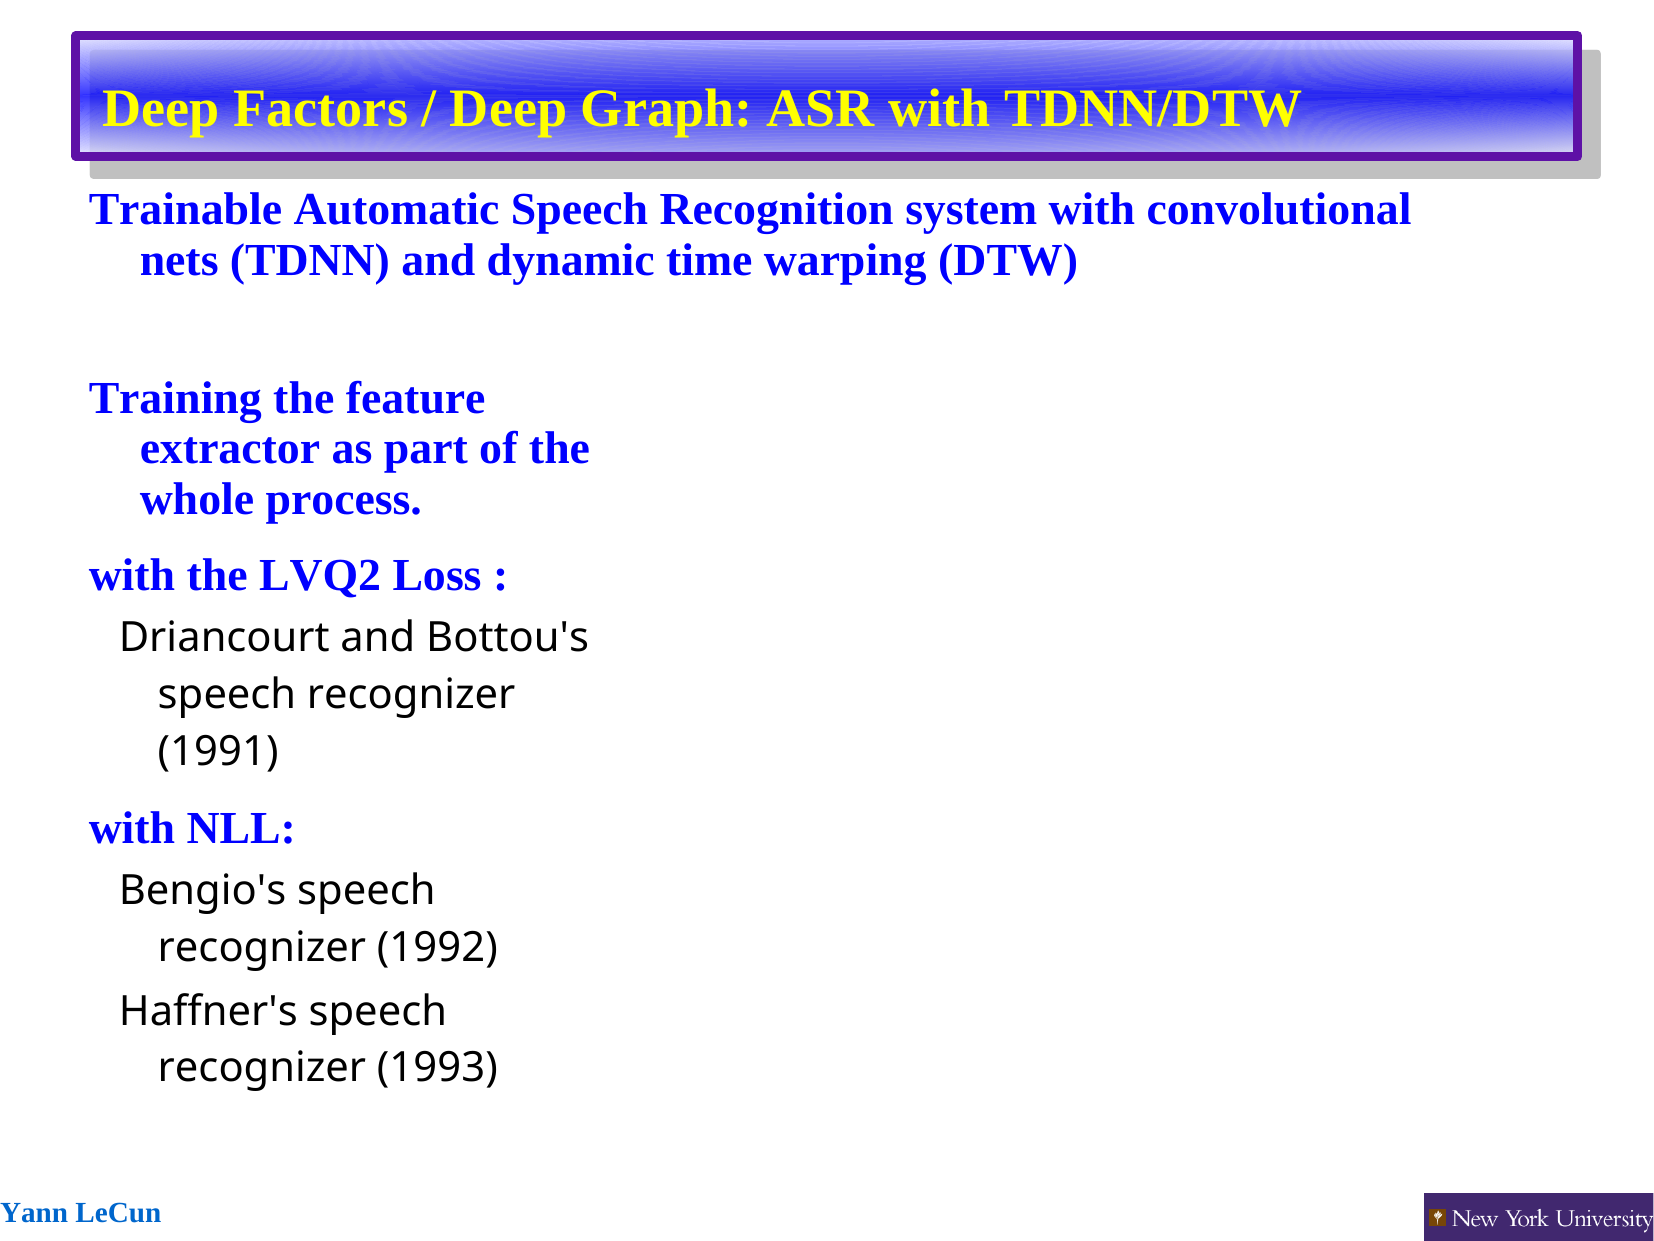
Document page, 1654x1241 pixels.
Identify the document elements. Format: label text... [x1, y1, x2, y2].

title Deep Factors / Deep Graph: ASR with TDNN/DTW [75, 35, 1578, 157]
picture [641, 313, 1654, 1241]
list Training the feature extractor as part of the whole process. with the LVQ2 Loss : Driancourt and Bottou's speech recognizer (1991) with NLL: Bengio's speech recognizer (1992) Haffner's speech recognizer (1993) [88, 372, 609, 1176]
list Trainable Automatic Speech Recognition system with convolutional nets (TDNN) and dynamic time warping (DTW) [88, 183, 1470, 325]
